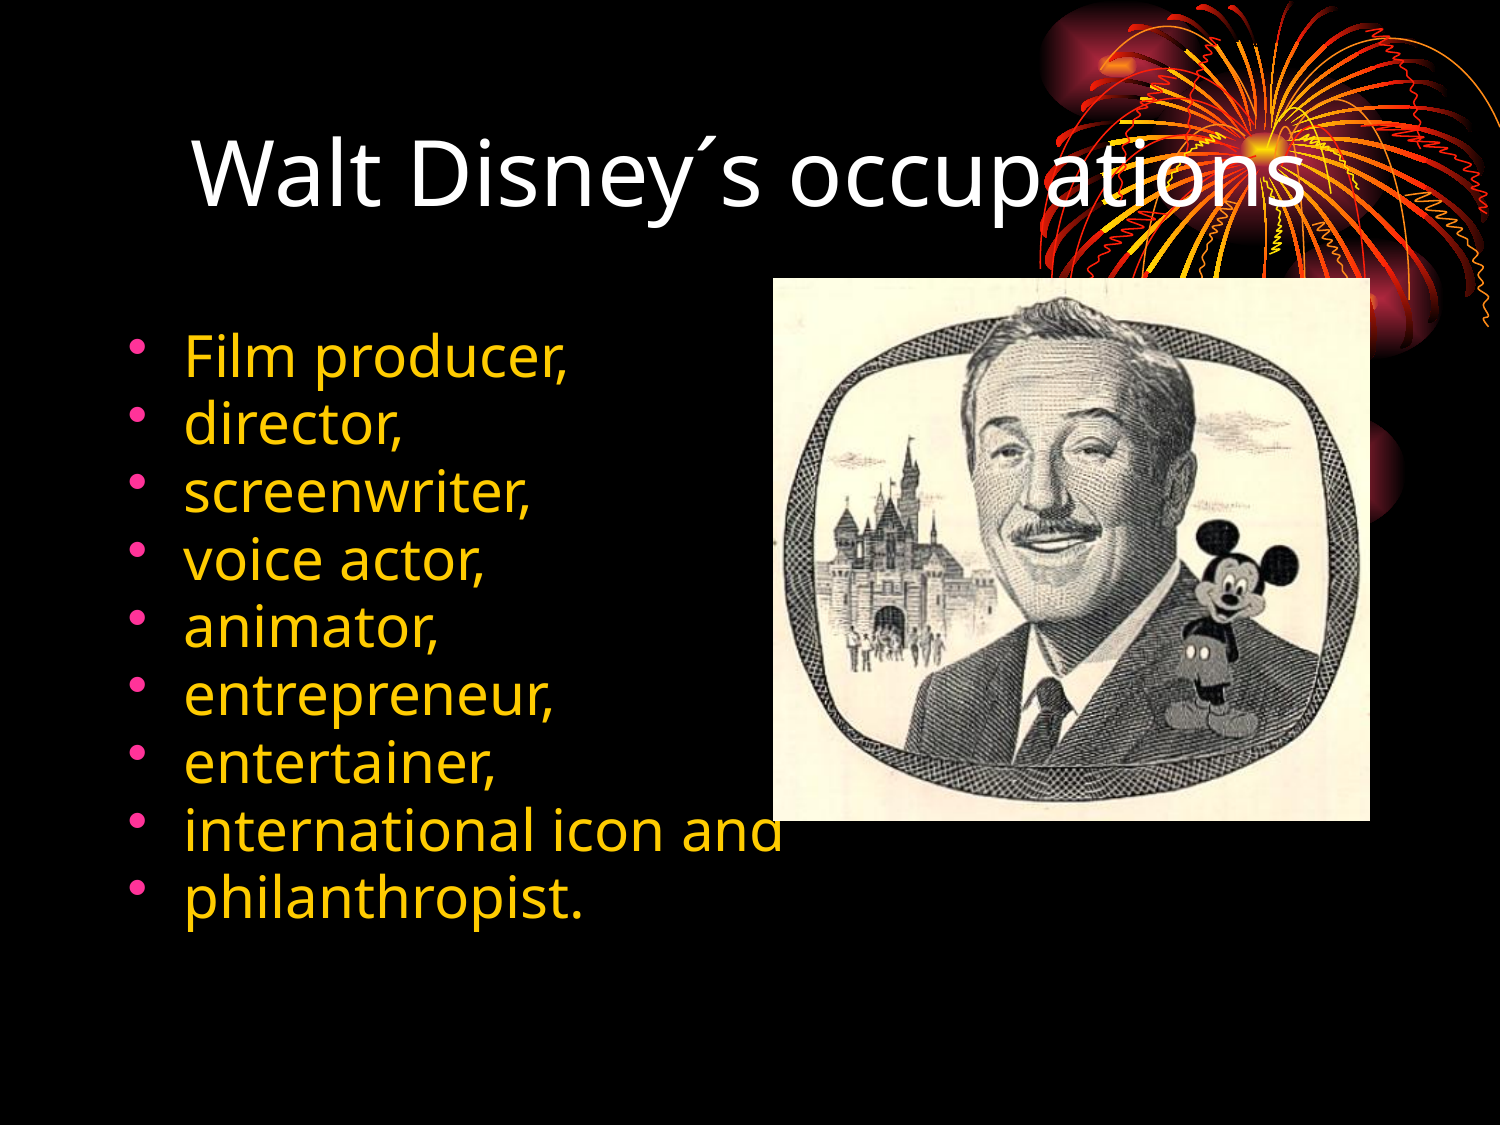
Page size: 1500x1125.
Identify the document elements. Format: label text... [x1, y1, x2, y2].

list Film producer, director, screenwriter, voice actor, animator, entrepreneur, entertainer, international icon and philanthropist. [112, 324, 1388, 1000]
picture [773, 278, 1370, 821]
title Walt Disney´s occupations [112, 49, 1388, 290]
